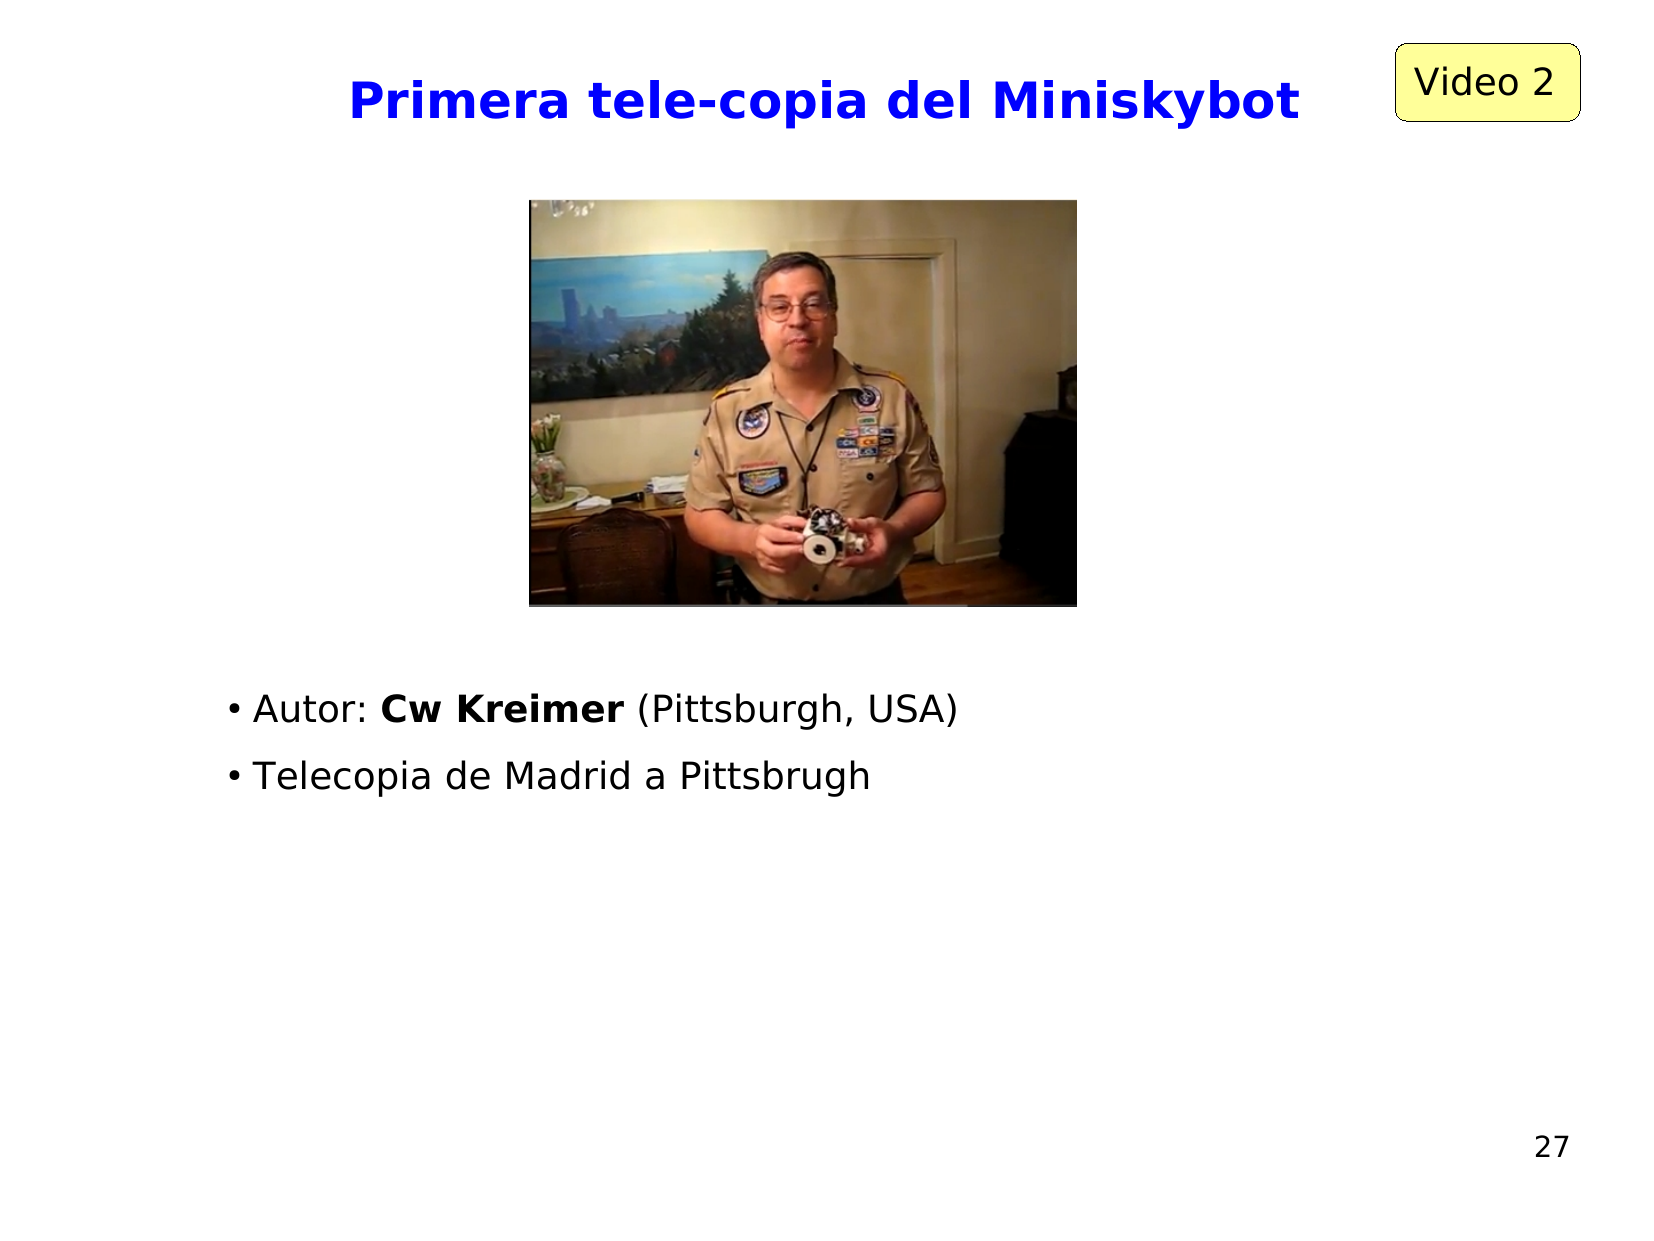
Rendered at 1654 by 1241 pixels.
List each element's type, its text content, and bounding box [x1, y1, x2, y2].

picture [529, 199, 1077, 607]
text_box Autor: Cw Kreimer (Pittsburgh, USA) Telecopia de Madrid a Pittsbrugh [213, 680, 1349, 811]
text_box [1395, 43, 1581, 122]
text_box Video 2 [1399, 53, 1576, 113]
text_box Primera tele-copia del Miniskybot [333, 64, 1316, 138]
